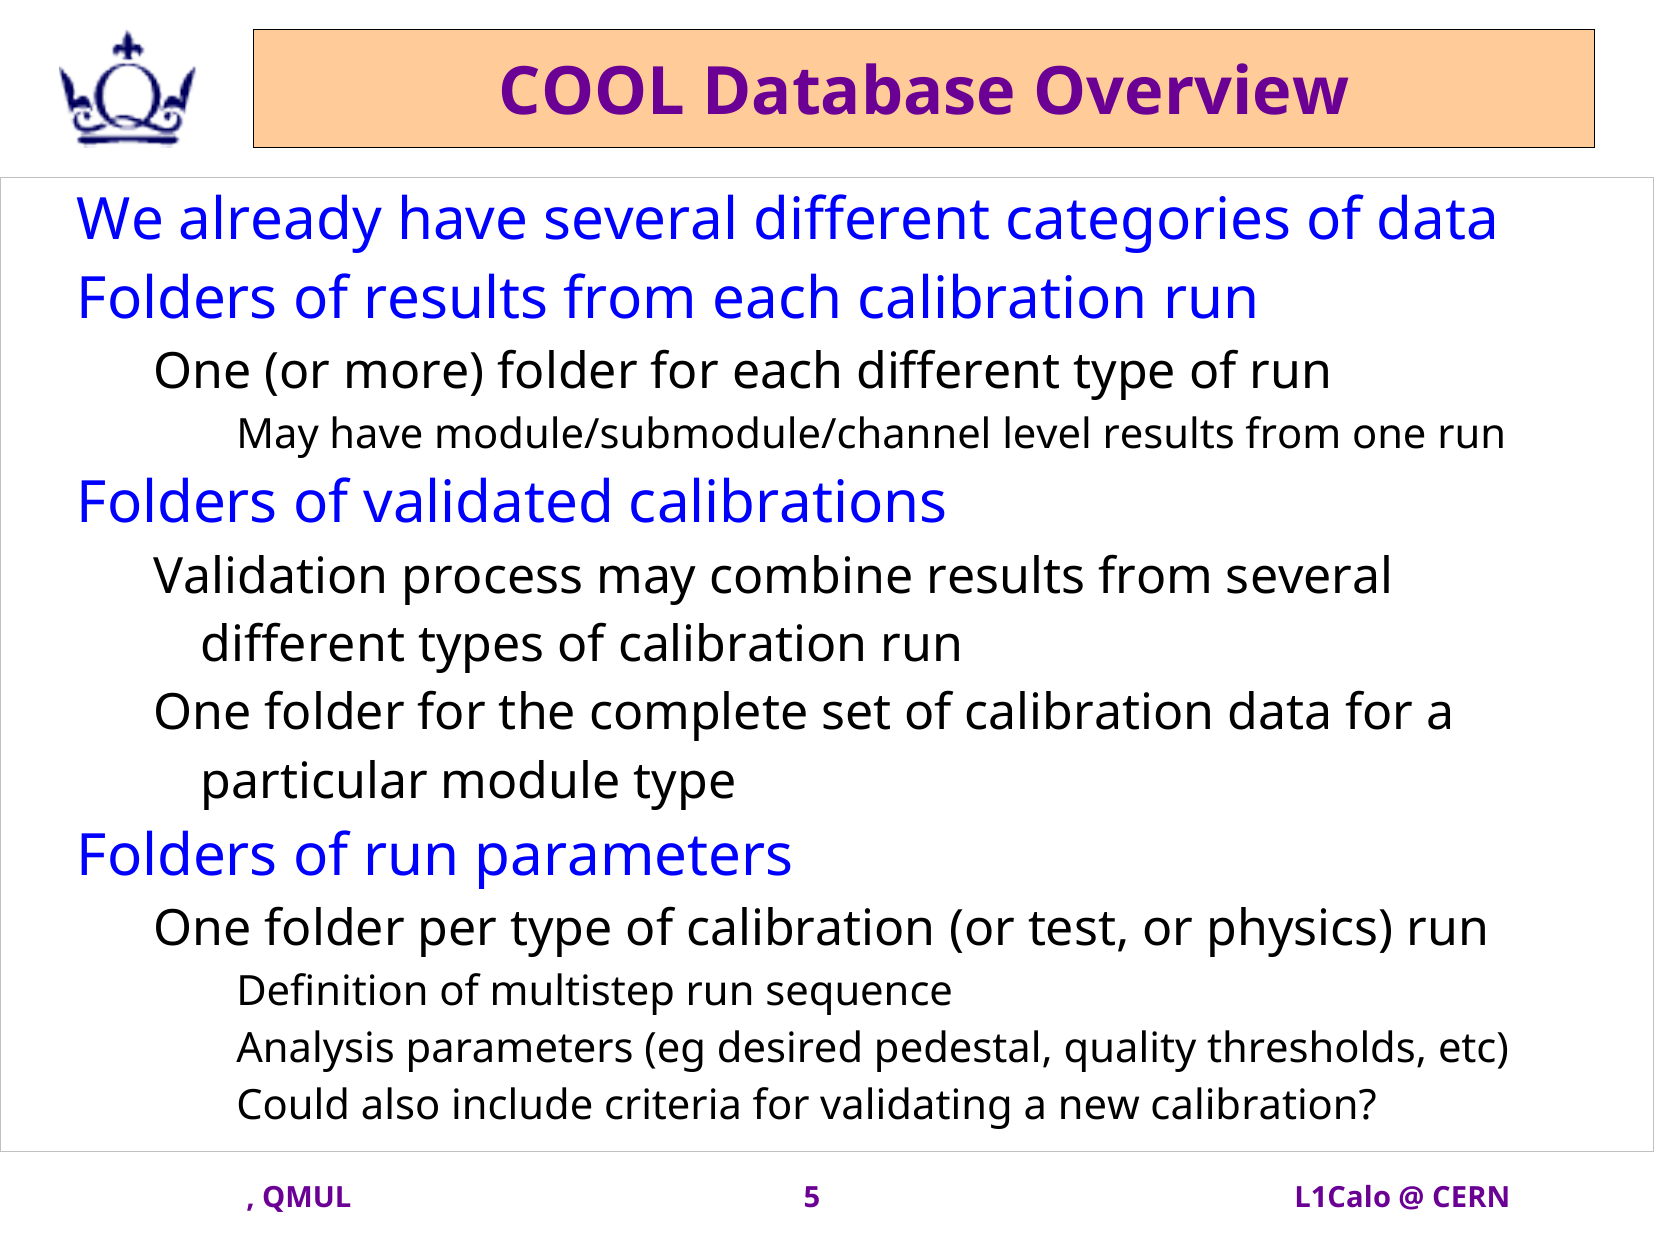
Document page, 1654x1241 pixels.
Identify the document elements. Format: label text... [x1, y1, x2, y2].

list We already have several different categories of data Folders of results from each calibration run One (or more) folder for each different type of run May have module/submodule/channel level results from one run Folders of validated calibrations Validation process may combine results from several different types of calibration run One folder for the complete set of calibration data for a particular module type Folders of run parameters One folder per type of calibration (or test, or physics) run Definition of multistep run sequence Analysis parameters (eg desired pedestal, quality thresholds, etc) Could also include criteria for validating a new calibration? [59, 176, 1603, 1156]
title COOL Database Overview [253, 29, 1595, 148]
picture [59, 29, 200, 148]
